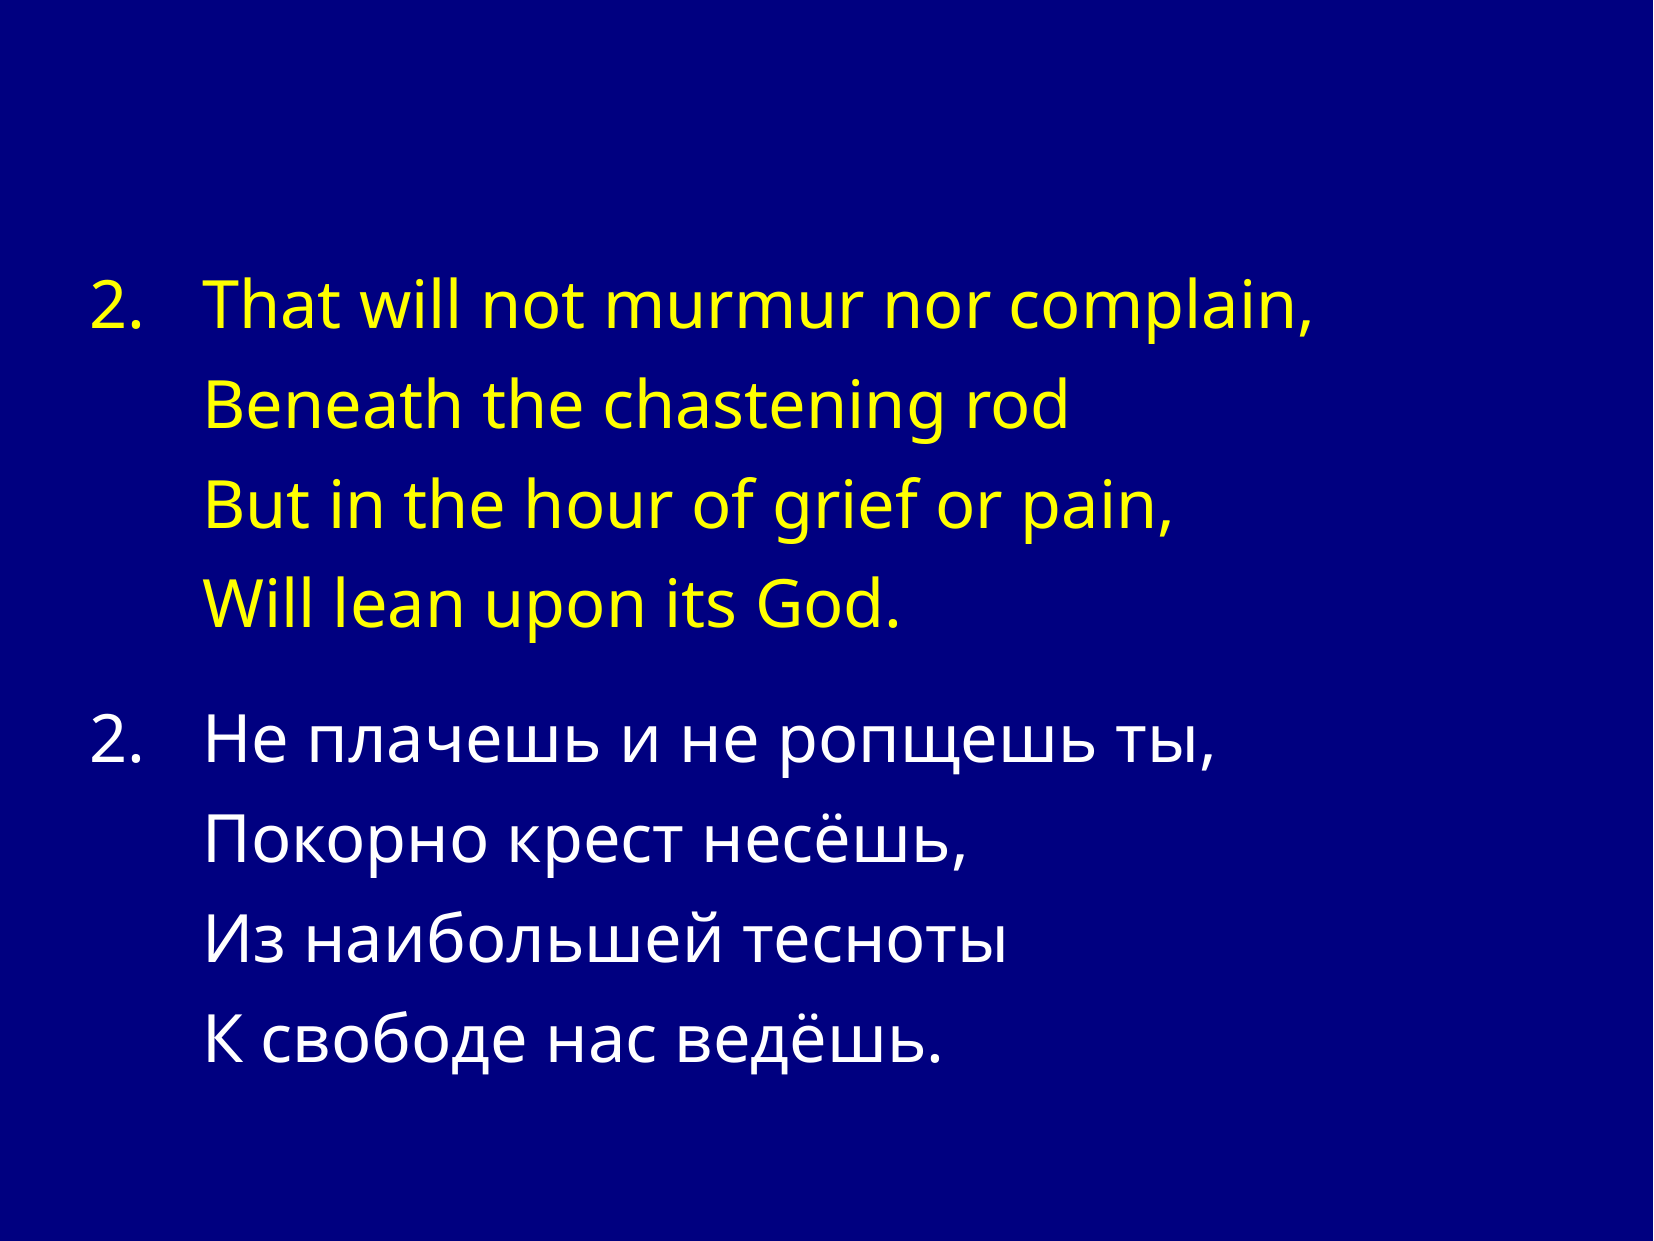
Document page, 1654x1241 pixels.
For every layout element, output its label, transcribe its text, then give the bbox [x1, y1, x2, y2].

text_box 2. Не плачешь и не ропщешь ты, Покорно крест несёшь, Из наибольшей тесноты К свободе нас ведёшь. [75, 675, 1576, 1163]
text_box 2. That will not murmur nor complain, Beneath the chastening rod But in the hour of grief or pain, Will lean upon its God. [75, 150, 1576, 638]
